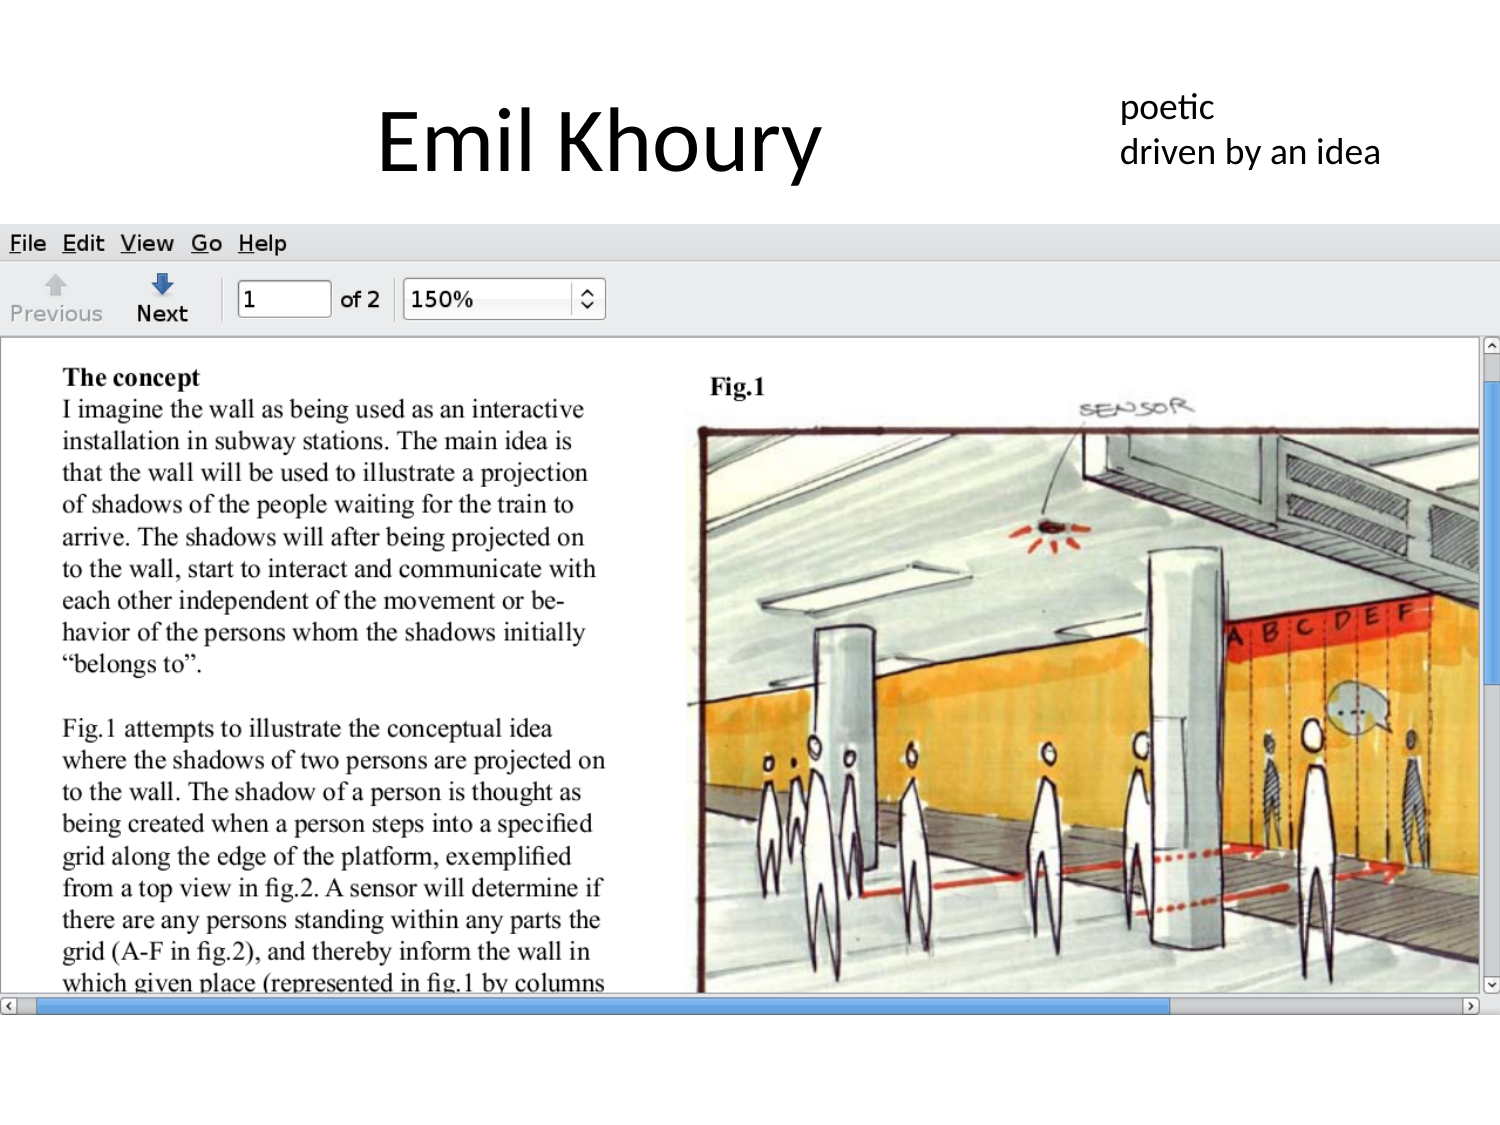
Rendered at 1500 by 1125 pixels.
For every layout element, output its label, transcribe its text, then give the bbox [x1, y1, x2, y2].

text_box [1087, 75, 1463, 188]
picture [0, 224, 1500, 1015]
text_box Emil Khoury [75, 45, 1126, 224]
